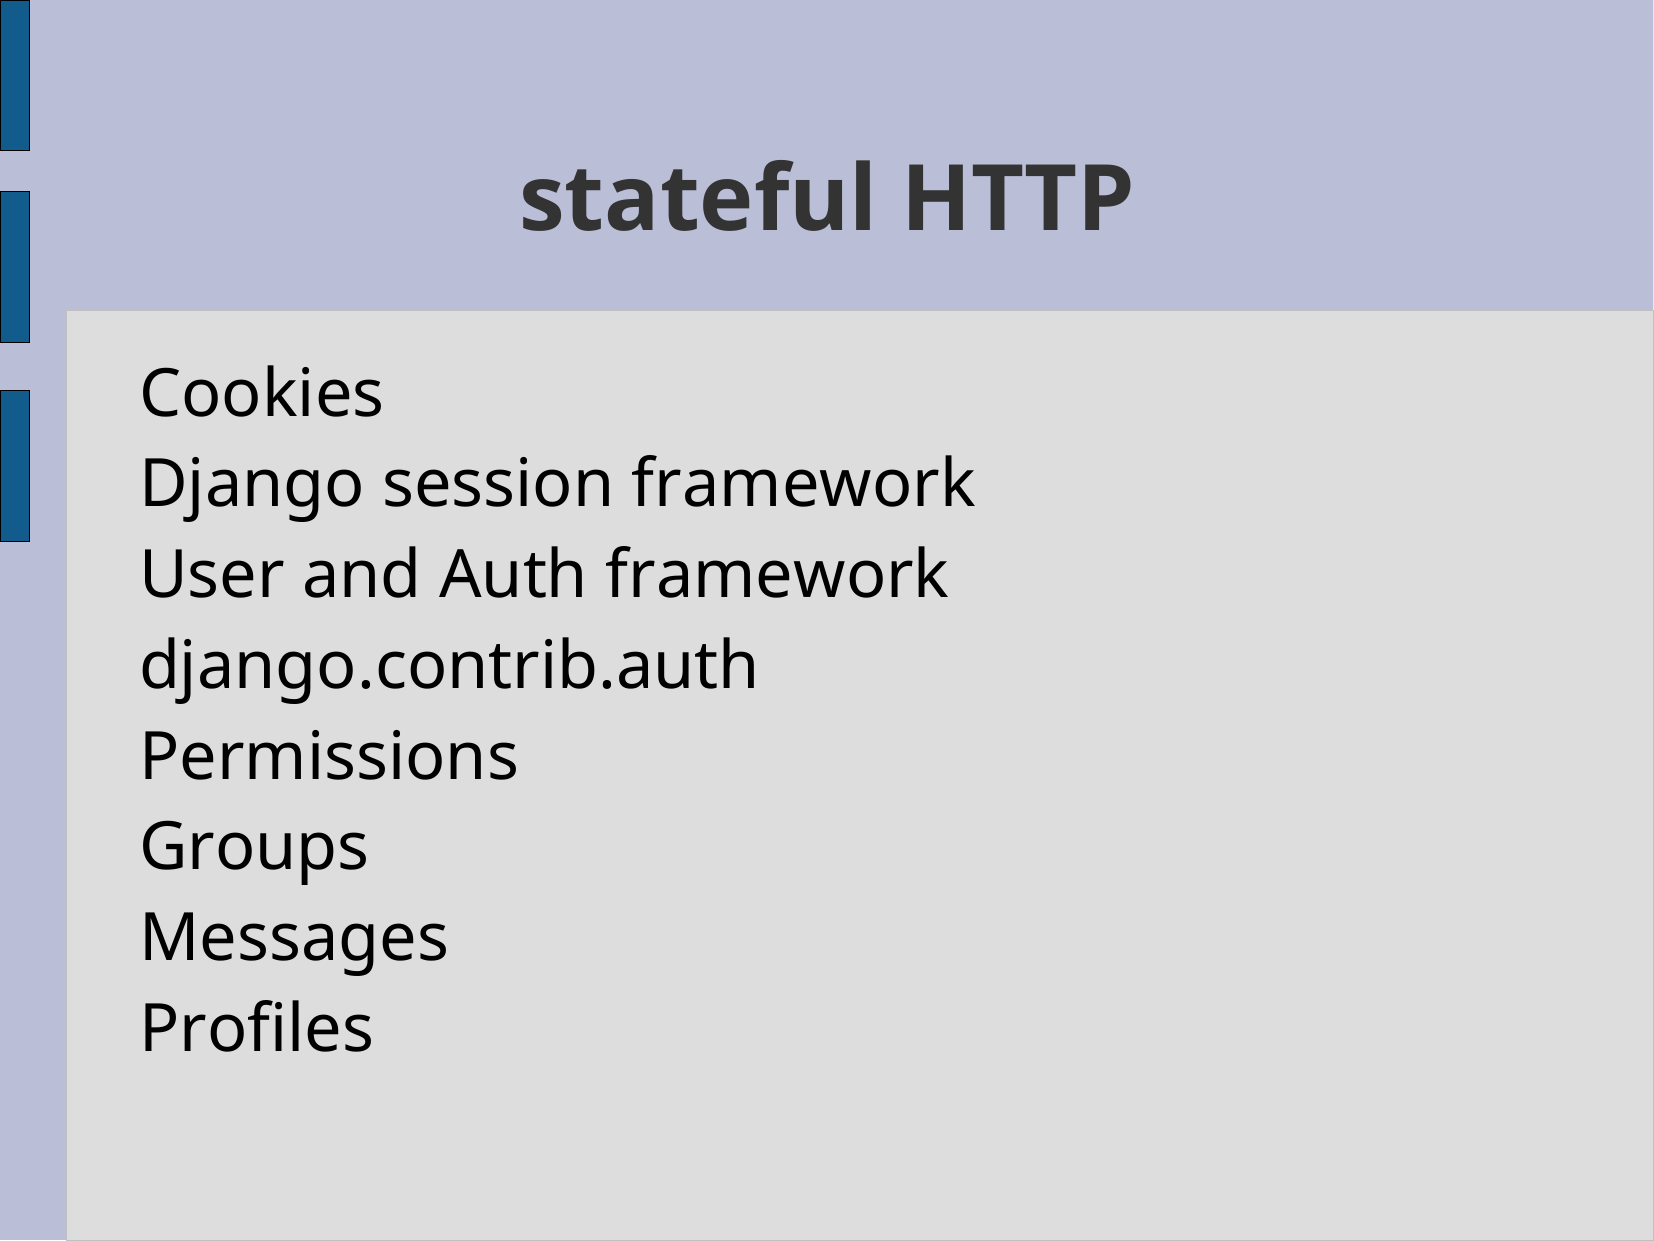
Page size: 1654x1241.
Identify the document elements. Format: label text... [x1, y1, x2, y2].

title stateful HTTP [121, 98, 1534, 291]
list Cookies Django session framework User and Auth framework django.contrib.auth Permissions Groups Messages Profiles [121, 344, 1534, 1112]
